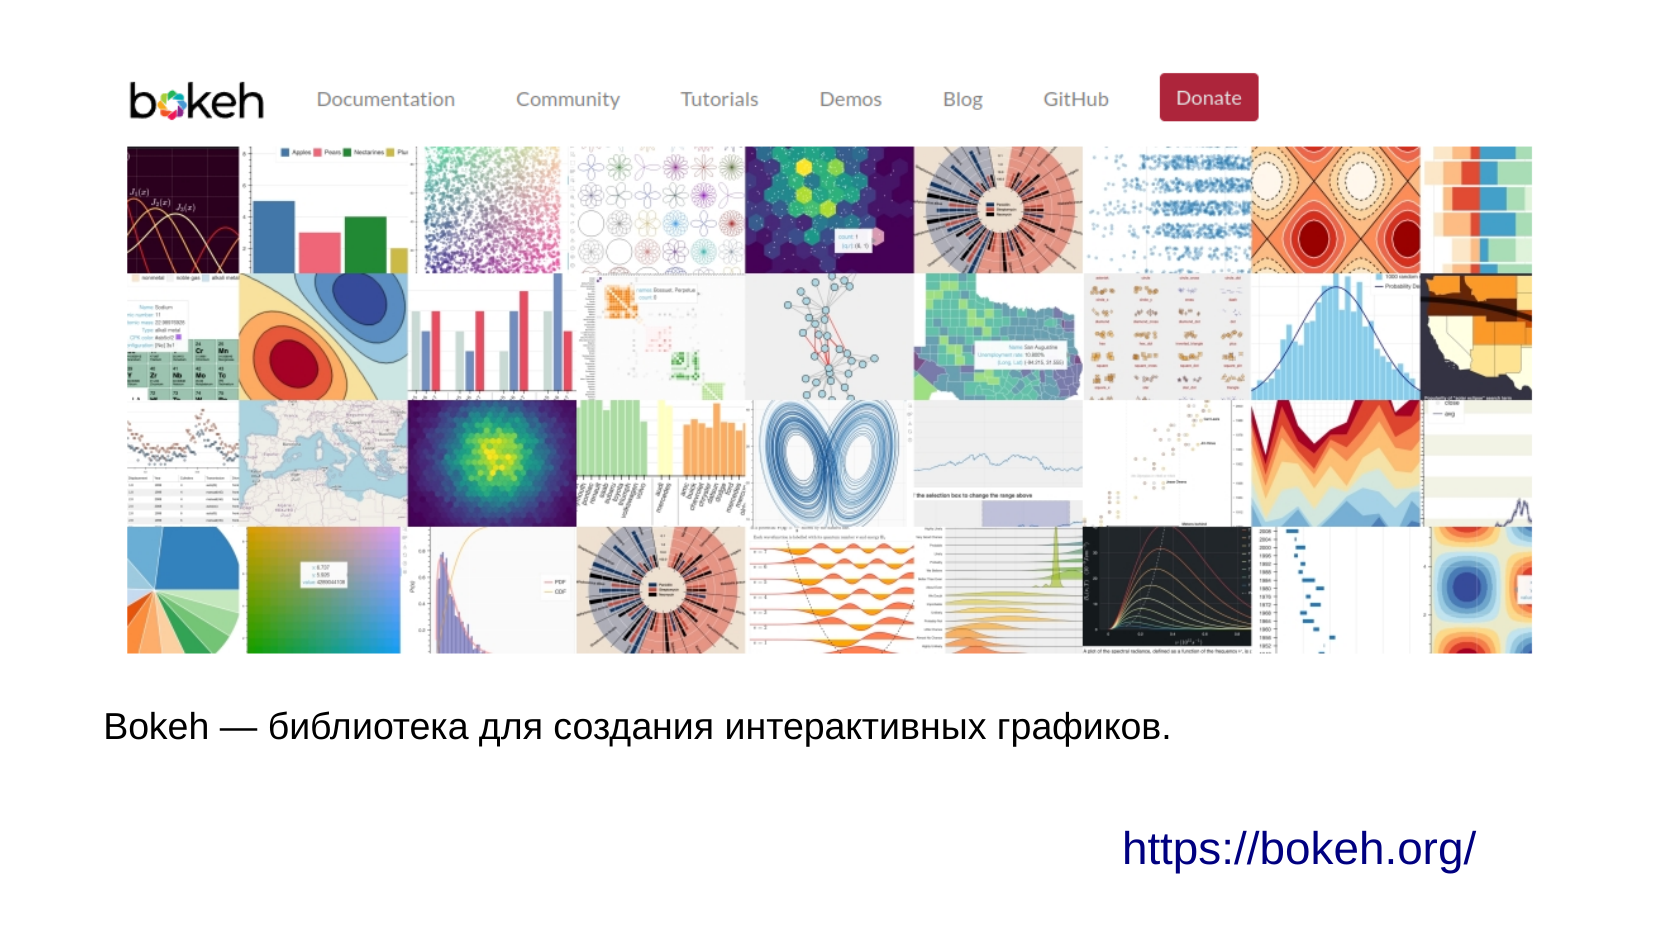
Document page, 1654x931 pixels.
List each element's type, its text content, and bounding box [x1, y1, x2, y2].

picture [78, 58, 1565, 698]
subtitle https://bokeh.org/ [1122, 798, 1536, 900]
text_box Bokeh — библиотека для создания интерактивных графиков. [88, 698, 1536, 798]
